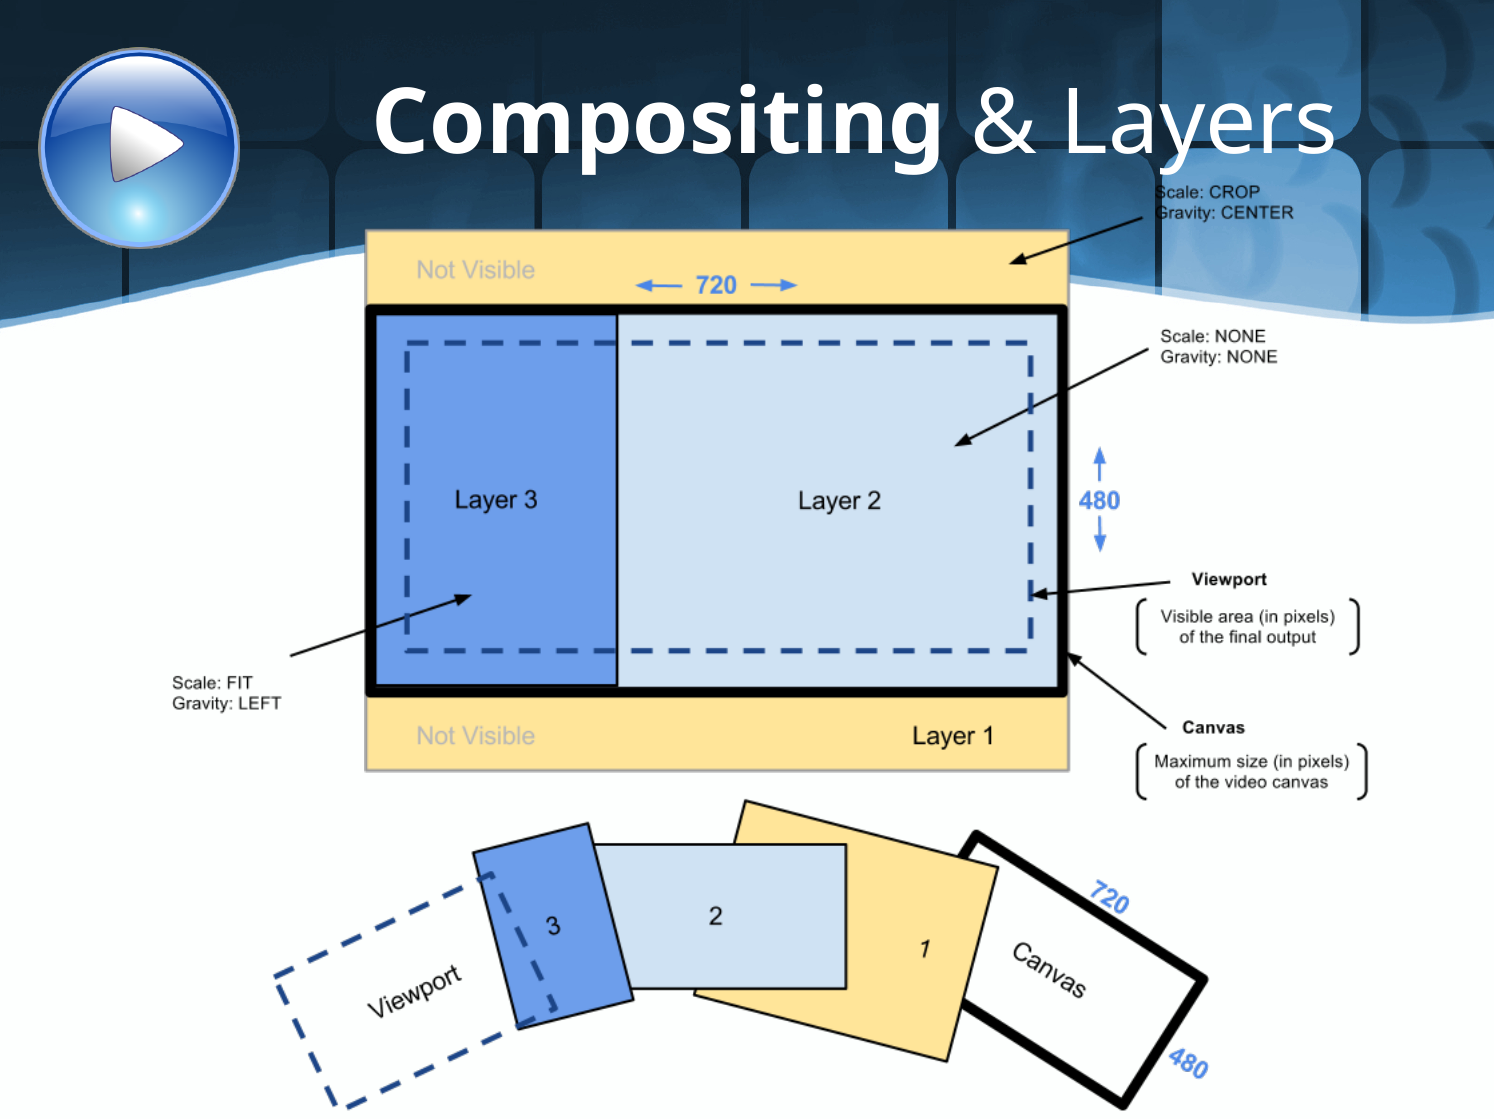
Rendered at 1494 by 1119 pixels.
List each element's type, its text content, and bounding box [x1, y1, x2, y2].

picture [0, 0, 1494, 1119]
title Compositing & Layers [182, 23, 1494, 211]
